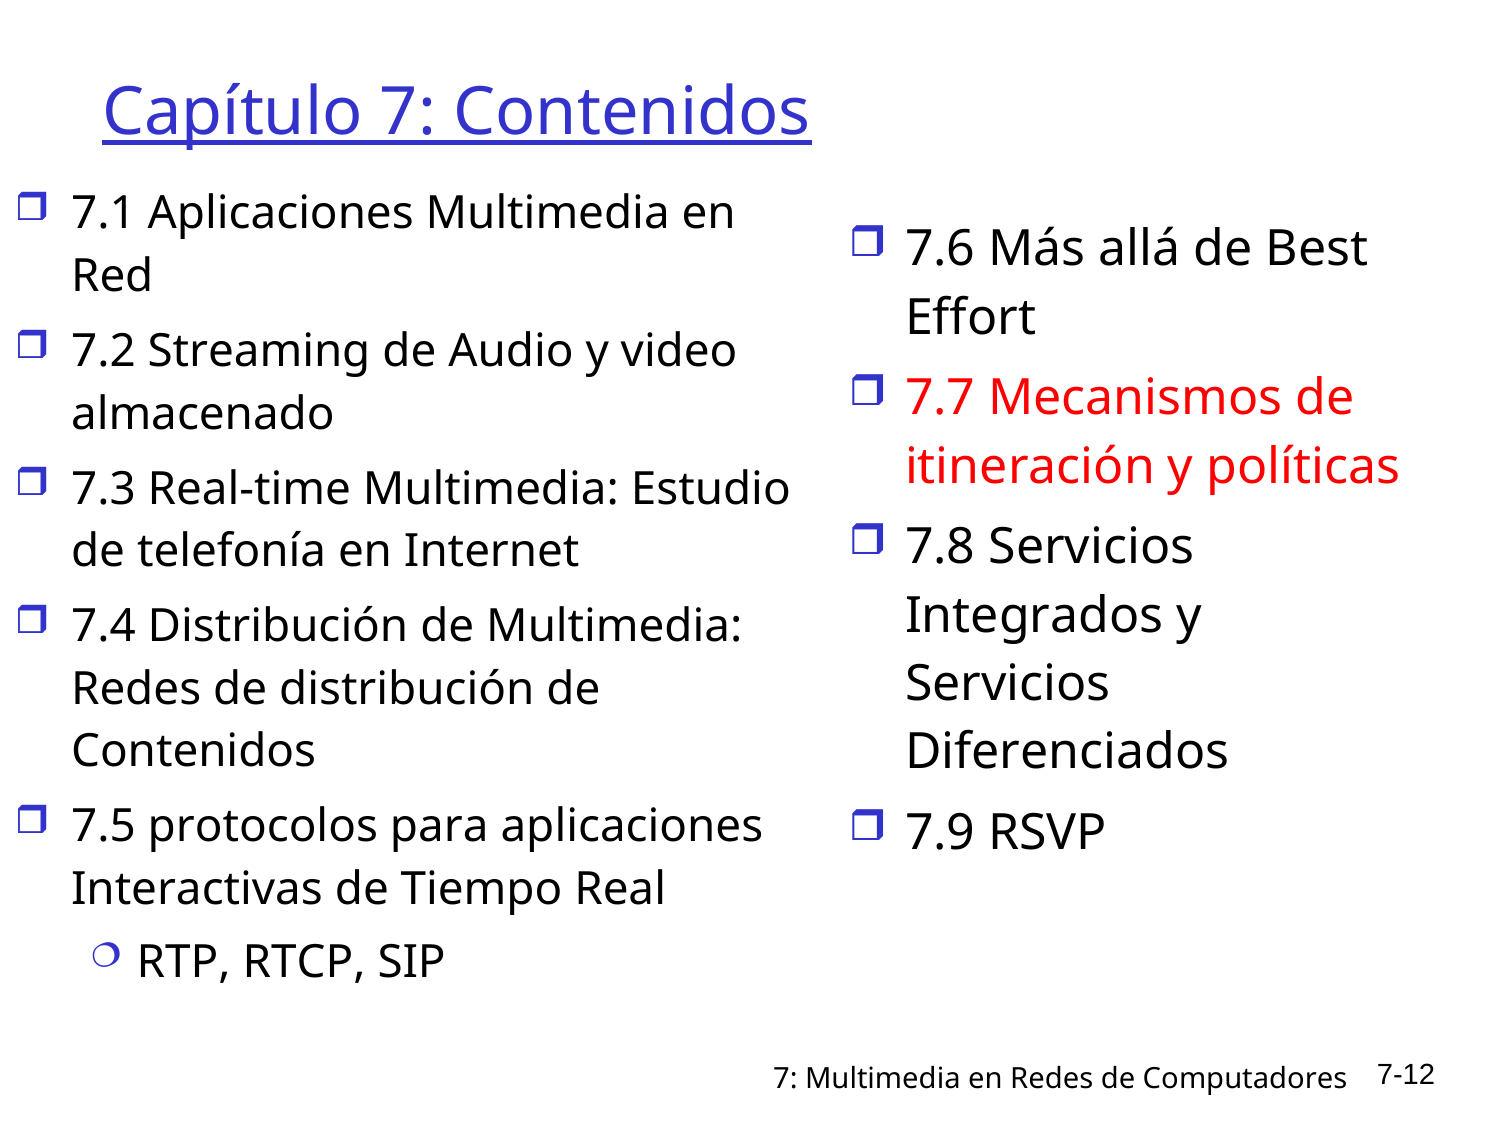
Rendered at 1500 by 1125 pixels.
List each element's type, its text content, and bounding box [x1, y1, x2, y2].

list 7.1 Aplicaciones Multimedia en Red 7.2 Streaming de Audio y video almacenado 7.3 Real-time Multimedia: Estudio de telefonía en Internet 7.4 Distribución de Multimedia: Redes de distribución de Contenidos 7.5 protocolos para aplicaciones Interactivas de Tiempo Real RTP, RTCP, SIP [0, 172, 824, 978]
title Capítulo 7: Contenidos [87, 37, 1363, 181]
list 7.6 Más allá de Best Effort 7.7 Mecanismos de itineración y políticas 7.8 Servicios Integrados y Servicios Diferenciados 7.9 RSVP [834, 204, 1430, 968]
